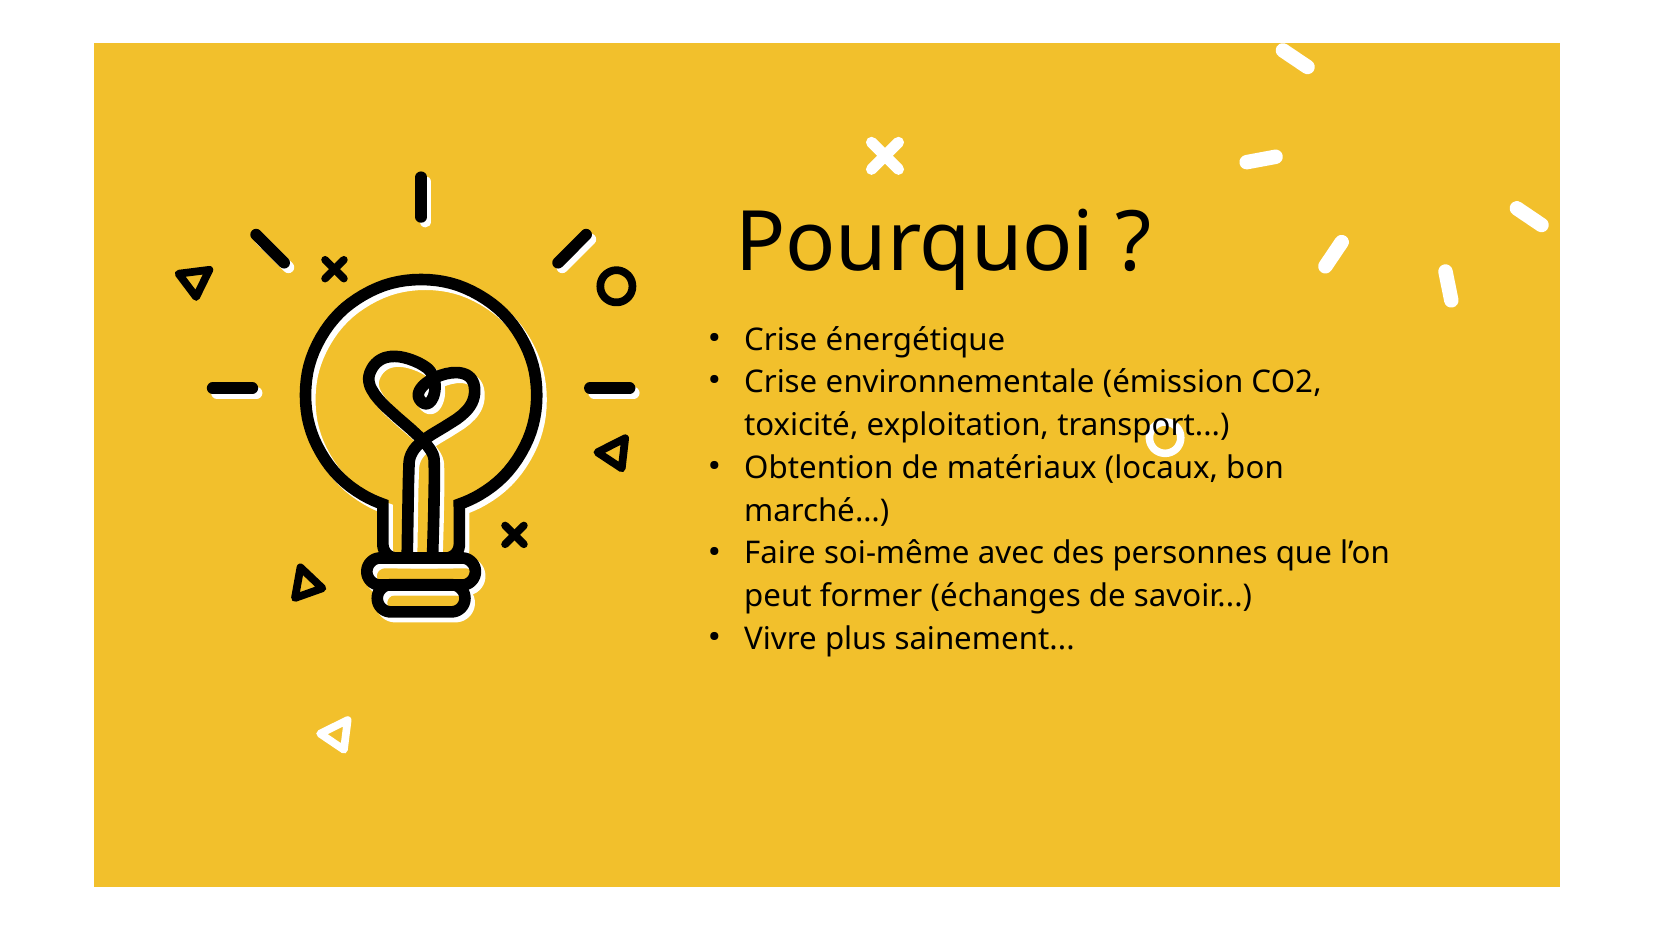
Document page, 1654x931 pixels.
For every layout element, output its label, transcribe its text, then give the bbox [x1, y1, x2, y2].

title Crise énergétique Crise environnementale (émission CO2, toxicité, exploitation, transport...) Obtention de matériaux (locaux, bon marché…) Faire soi-même avec des personnes que l’on peut former (échanges de savoir...) Vivre plus sainement... [708, 342, 1429, 633]
title Pourquoi ? [735, 181, 1456, 296]
